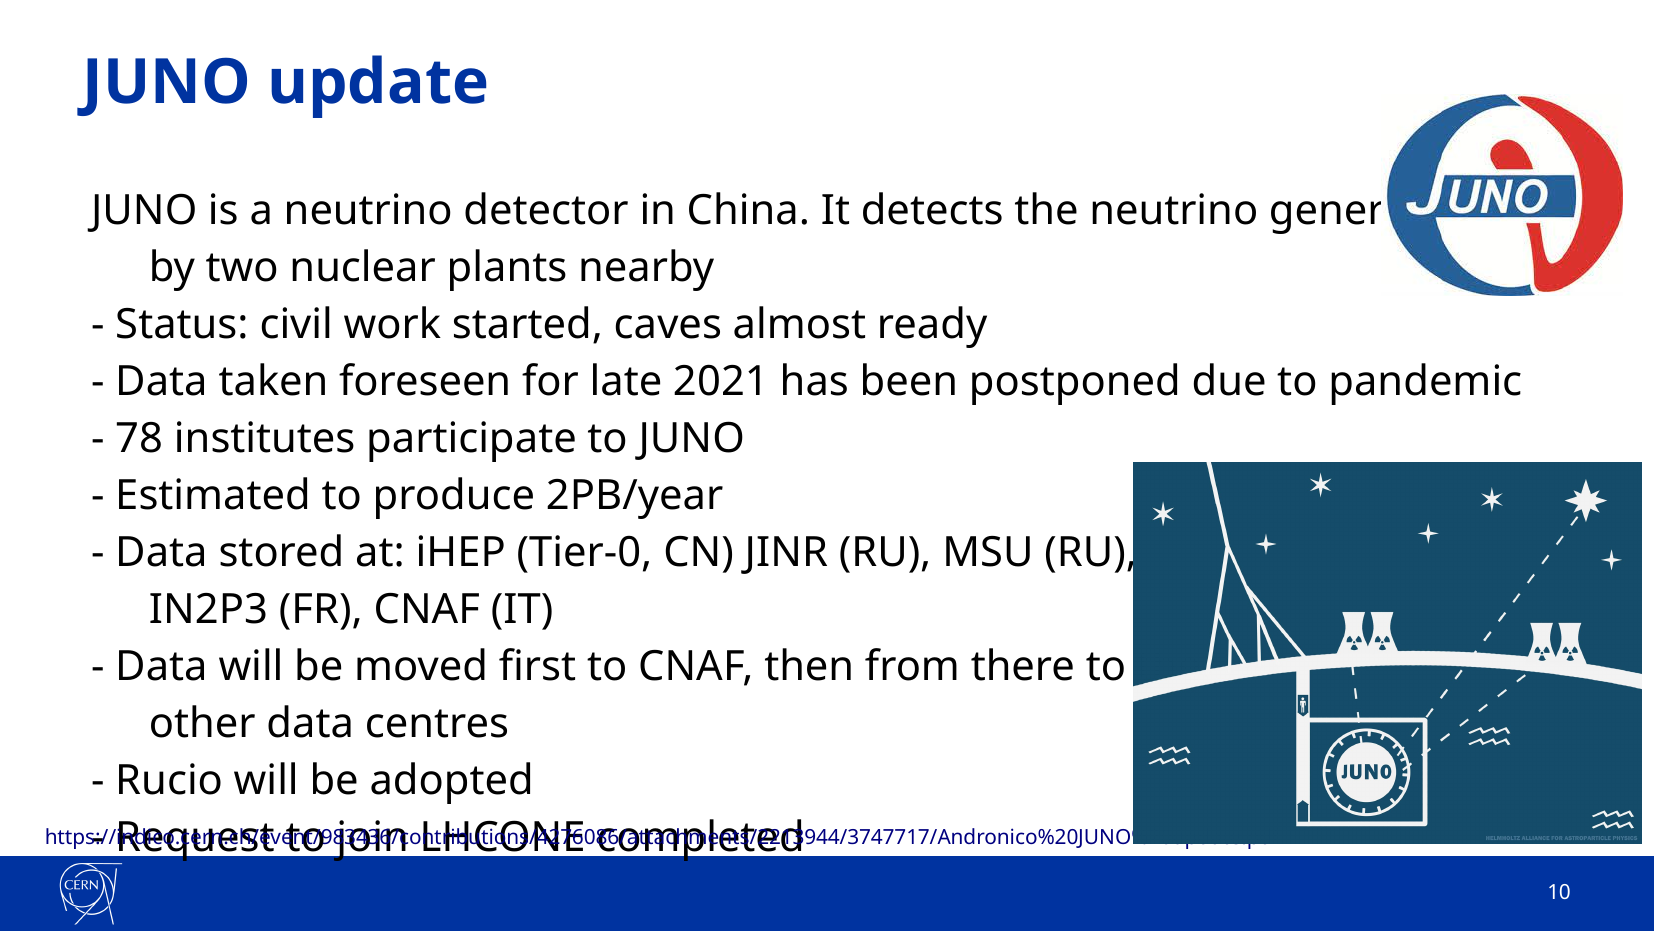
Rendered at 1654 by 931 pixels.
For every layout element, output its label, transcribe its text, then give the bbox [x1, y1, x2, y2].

text_box JUNO is a neutrino detector in China. It detects the neutrino generated by two nuclear plants nearby - Status: civil work started, caves almost ready - Data taken foreseen for late 2021 has been postponed due to pandemic - 78 institutes participate to JUNO - Estimated to produce 2PB/year - Data stored at: iHEP (Tier-0, CN) JINR (RU), MSU (RU), IN2P3 (FR), CNAF (IT) - Data will be moved first to CNAF, then from there to the other data centres - Rucio will be adopted - Request to join LHCONE completed [76, 172, 1601, 815]
picture [56, 887, 127, 928]
title JUNO update [82, 37, 1571, 142]
text_box https://indico.cern.ch/event/983436/contributions/4276086/attachments/2213944/3747717/Andronico%20JUNO%20update.pdf [30, 815, 1524, 887]
picture [1381, 94, 1623, 296]
picture [1133, 462, 1642, 844]
